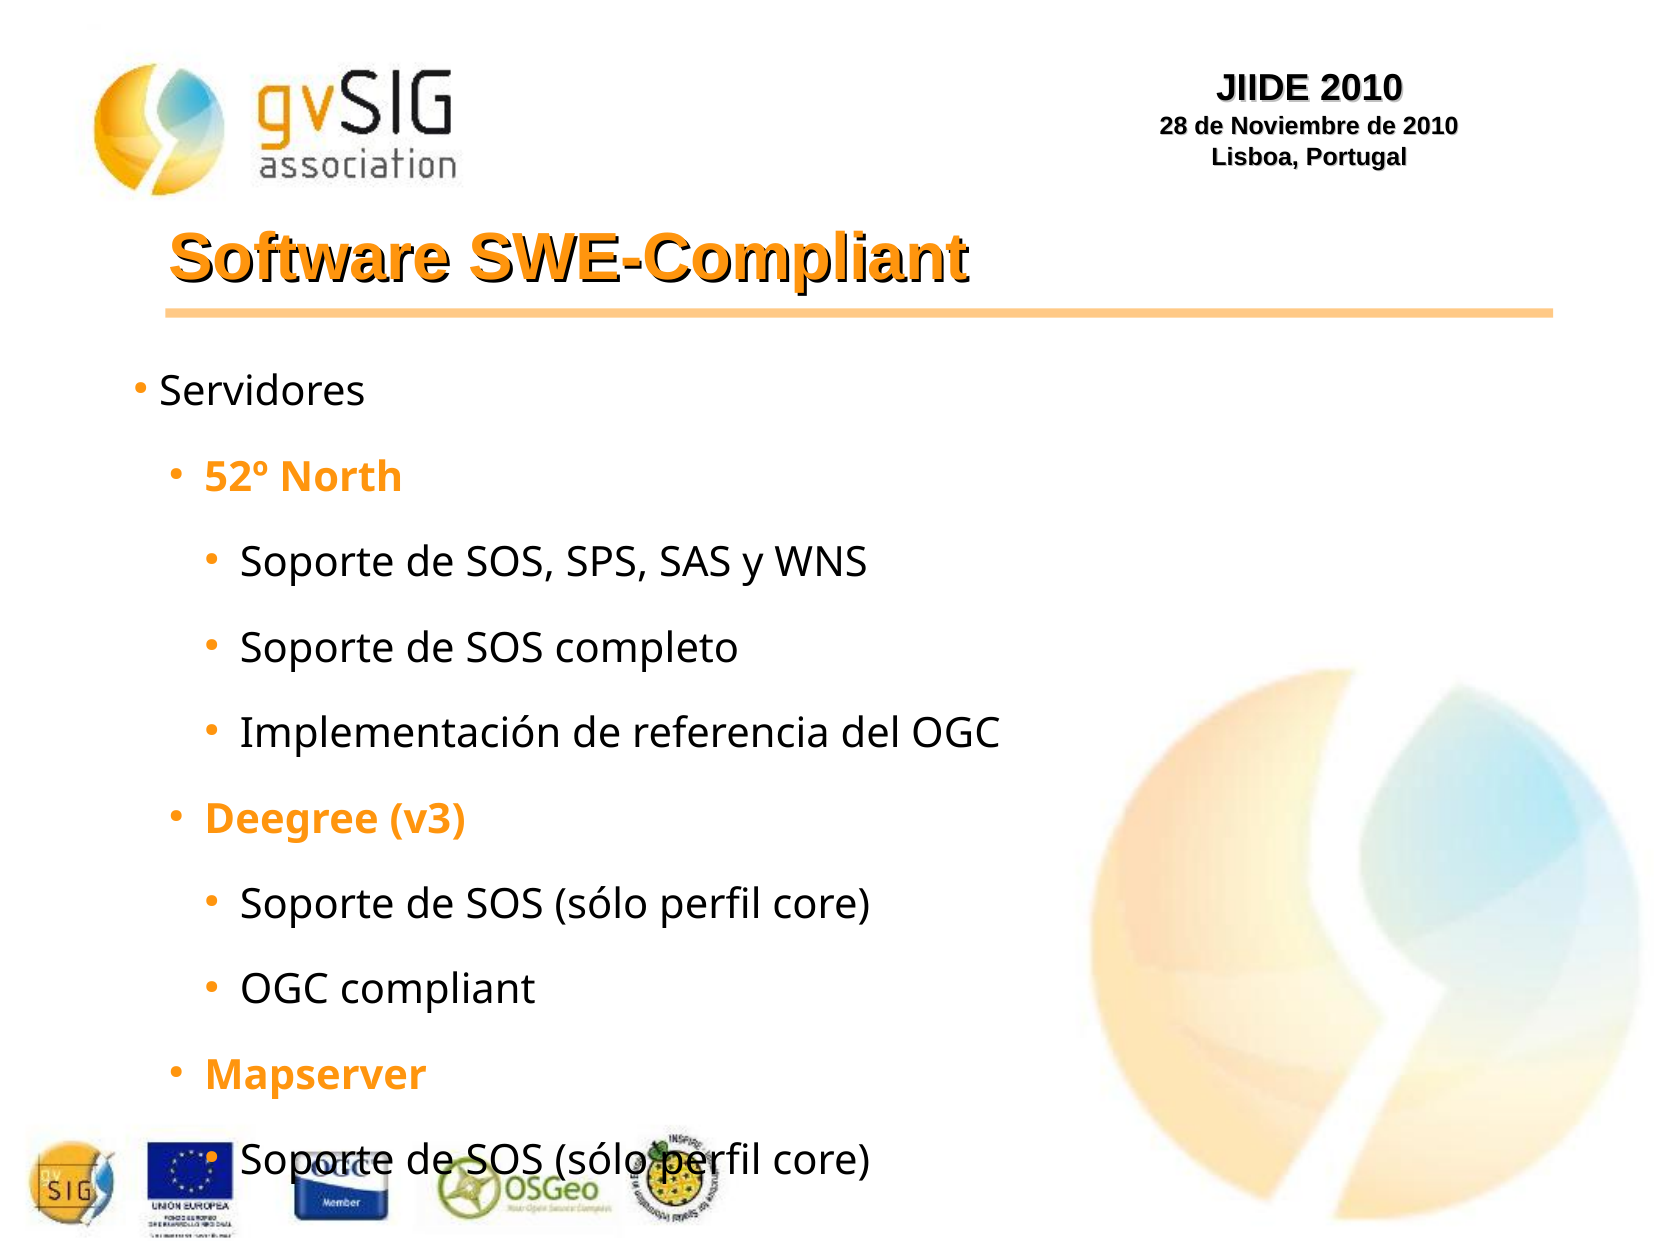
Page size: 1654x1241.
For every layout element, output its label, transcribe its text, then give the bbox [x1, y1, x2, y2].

picture [1, 0, 1654, 1241]
text_box Servidores 52º North Soporte de SOS, SPS, SAS y WNS Soporte de SOS completo Implementación de referencia del OGC Deegree (v3) Soporte de SOS (sólo perfil core) OGC compliant Mapserver Soporte de SOS (sólo perfil core) [118, 325, 1477, 1116]
text_box Software SWE-Compliant [153, 212, 985, 302]
